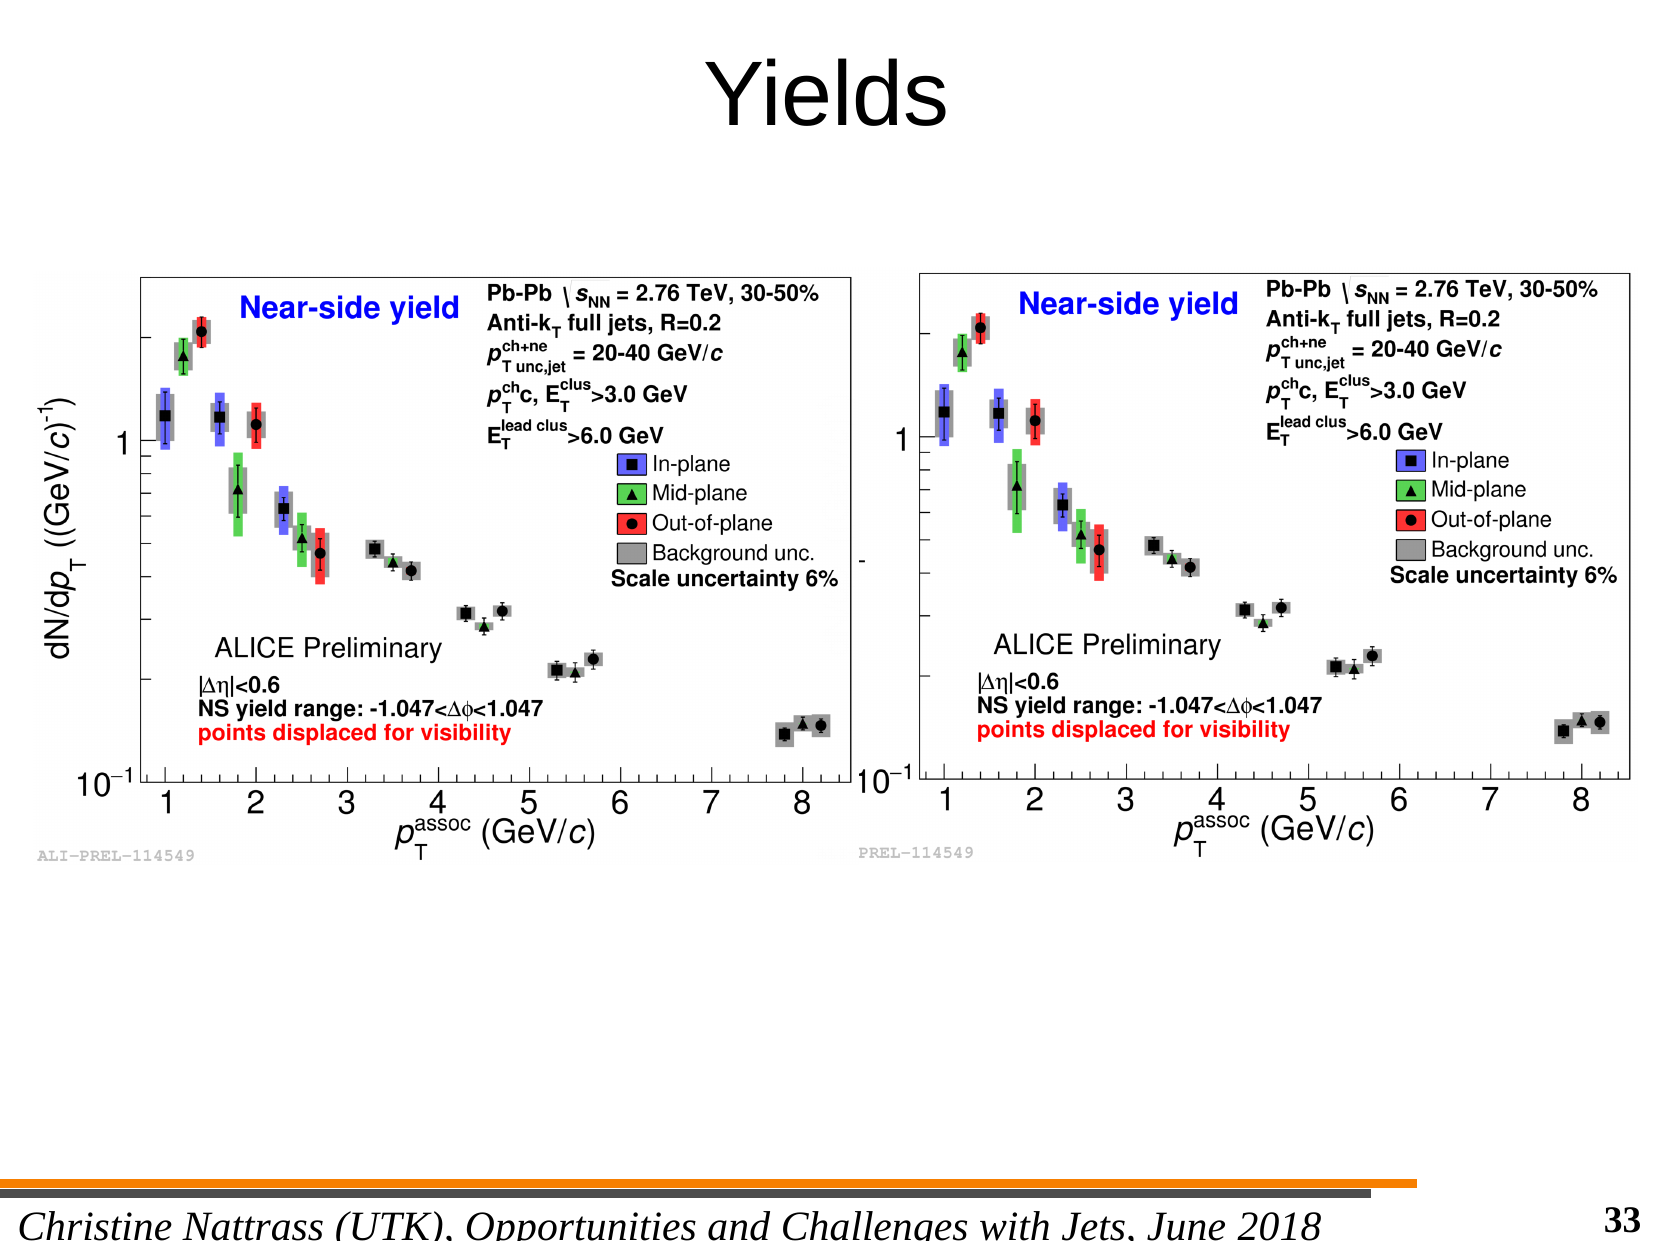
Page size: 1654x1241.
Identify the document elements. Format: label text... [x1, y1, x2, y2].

title Yields [82, 0, 1571, 198]
picture [33, 267, 1638, 866]
